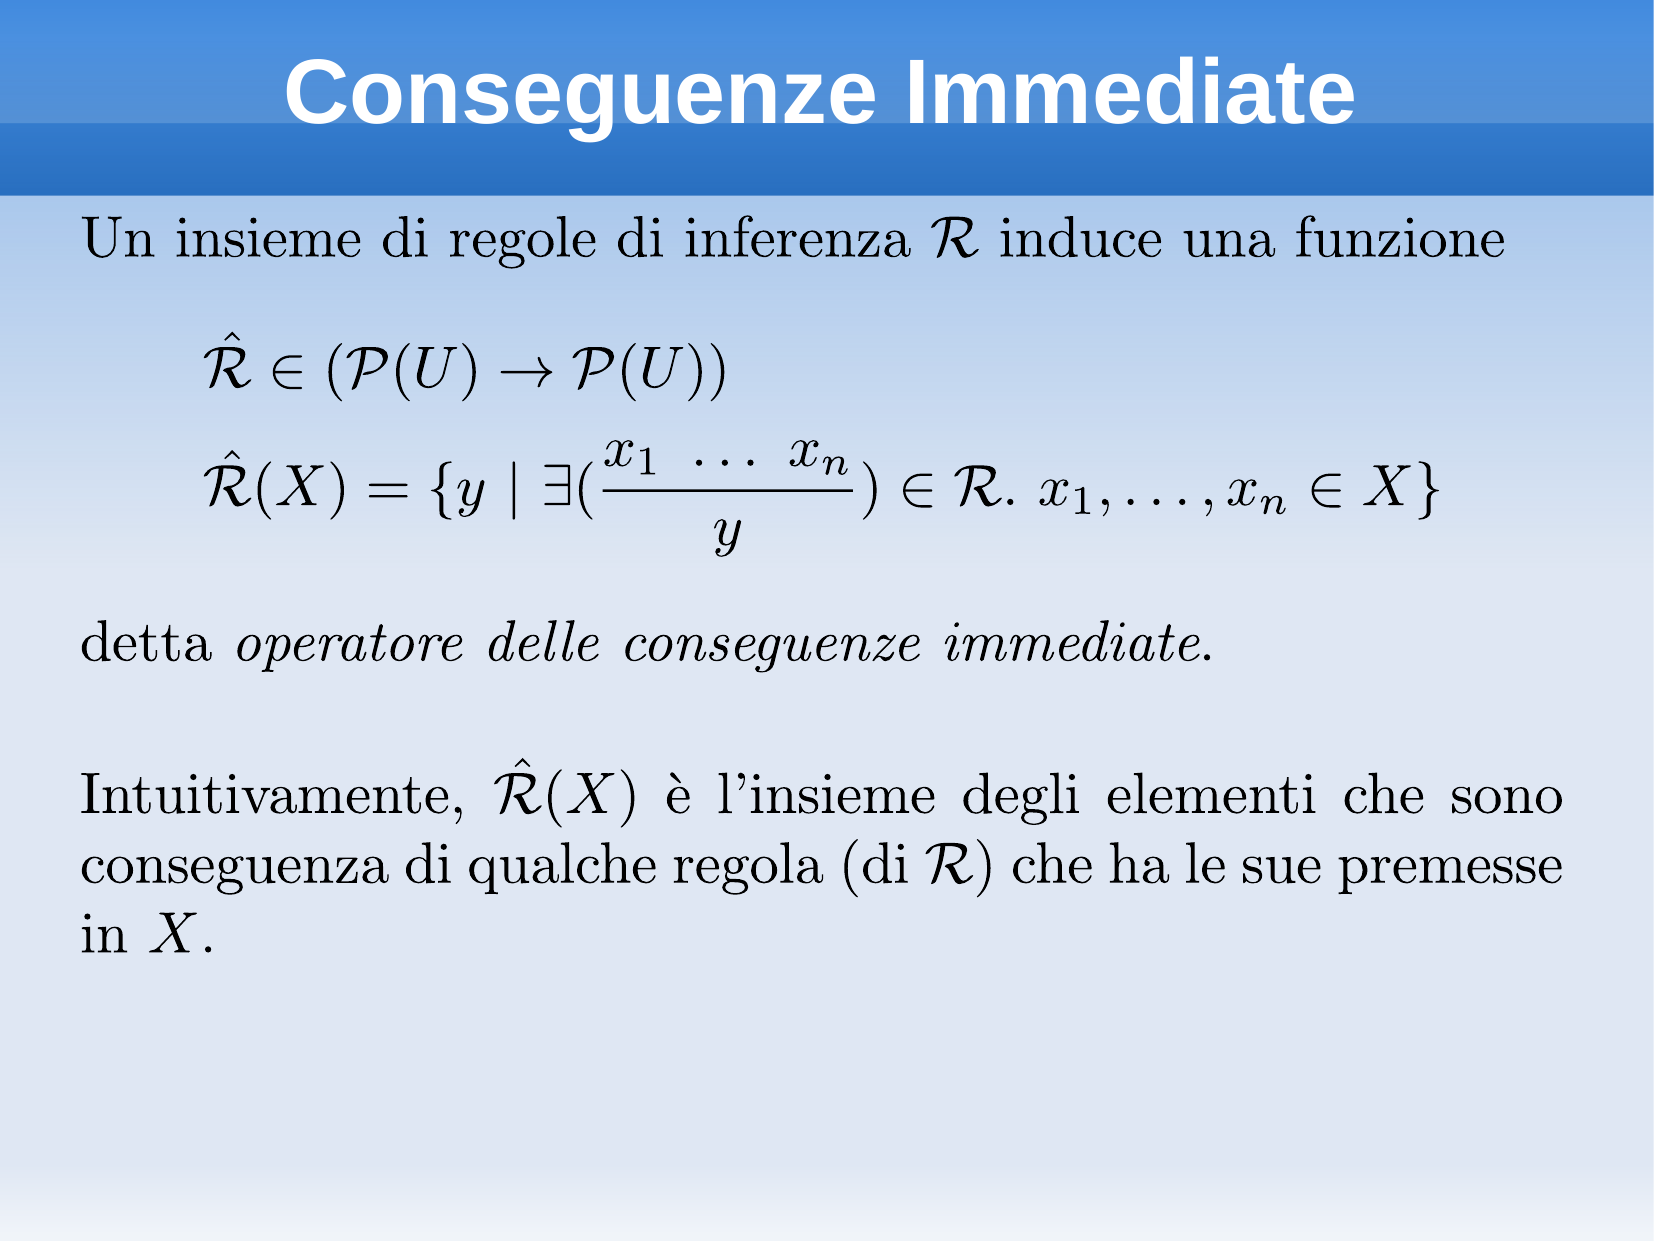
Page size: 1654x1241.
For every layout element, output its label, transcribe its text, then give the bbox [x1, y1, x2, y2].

text_box [79, 215, 1564, 953]
title Conseguenze Immediate [76, 0, 1565, 196]
picture [0, 0, 1654, 1241]
